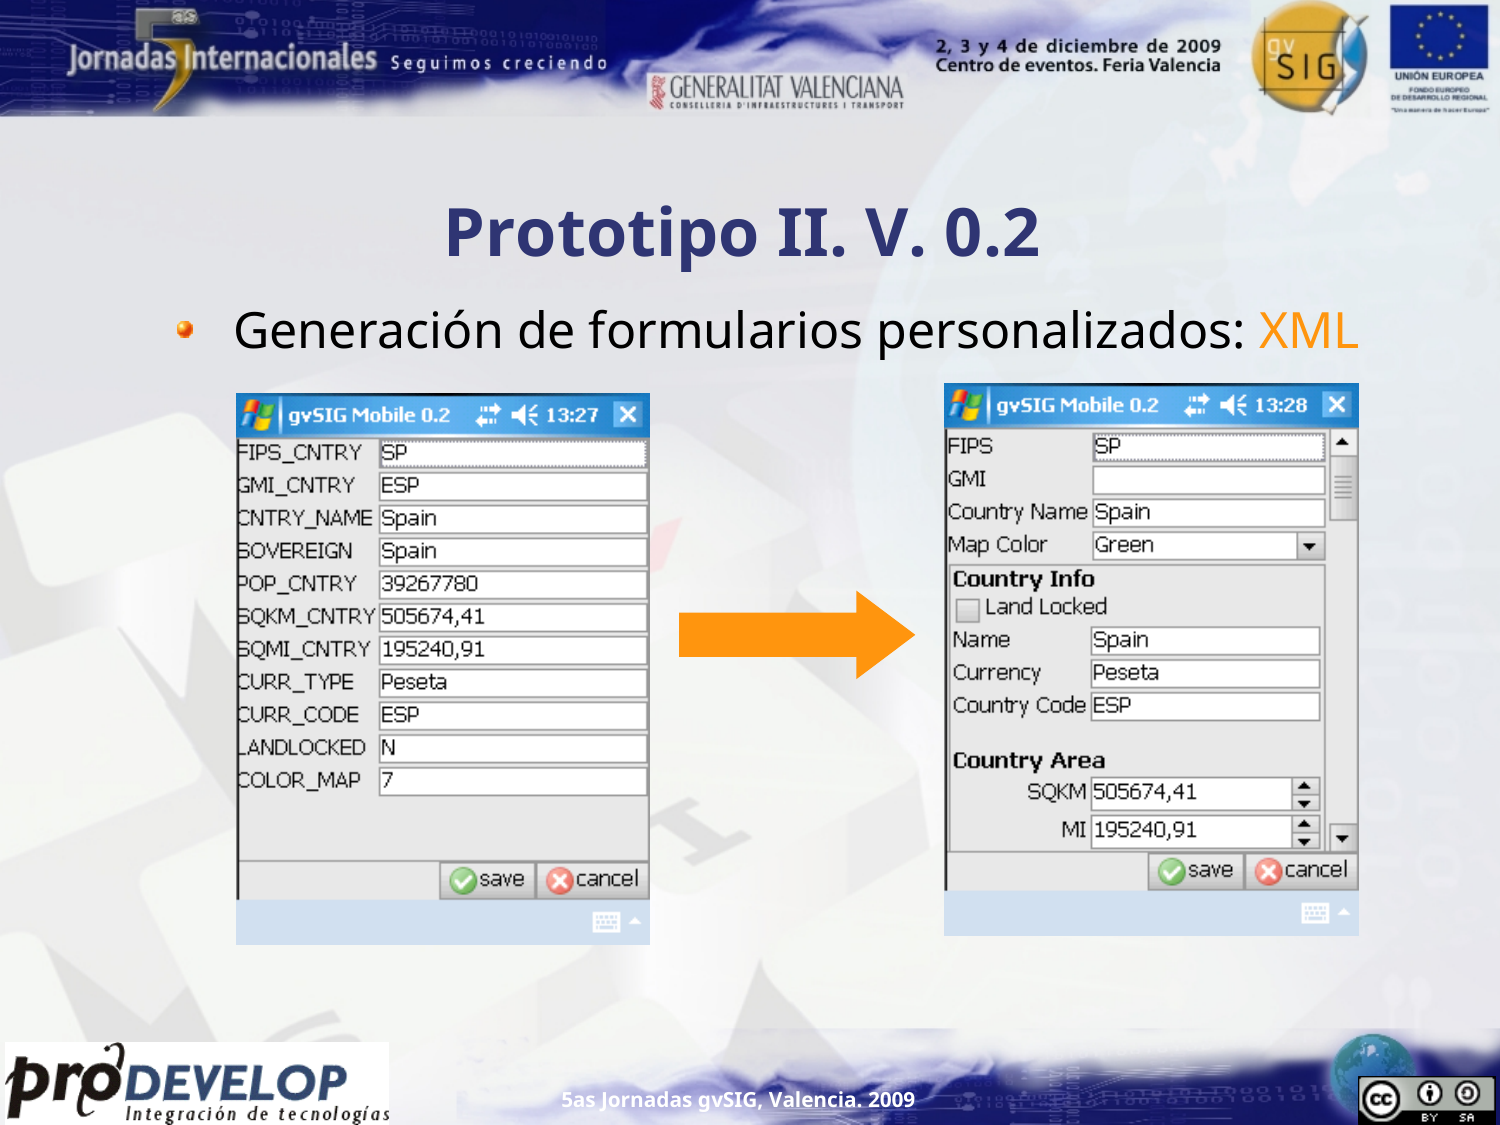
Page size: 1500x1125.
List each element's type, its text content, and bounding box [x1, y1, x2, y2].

list Generación de formularios personalizados: XML [177, 295, 1418, 1034]
text_box [679, 590, 916, 680]
title Prototipo II. V. 0.2 [67, 137, 1418, 325]
picture [0, 0, 1500, 1125]
